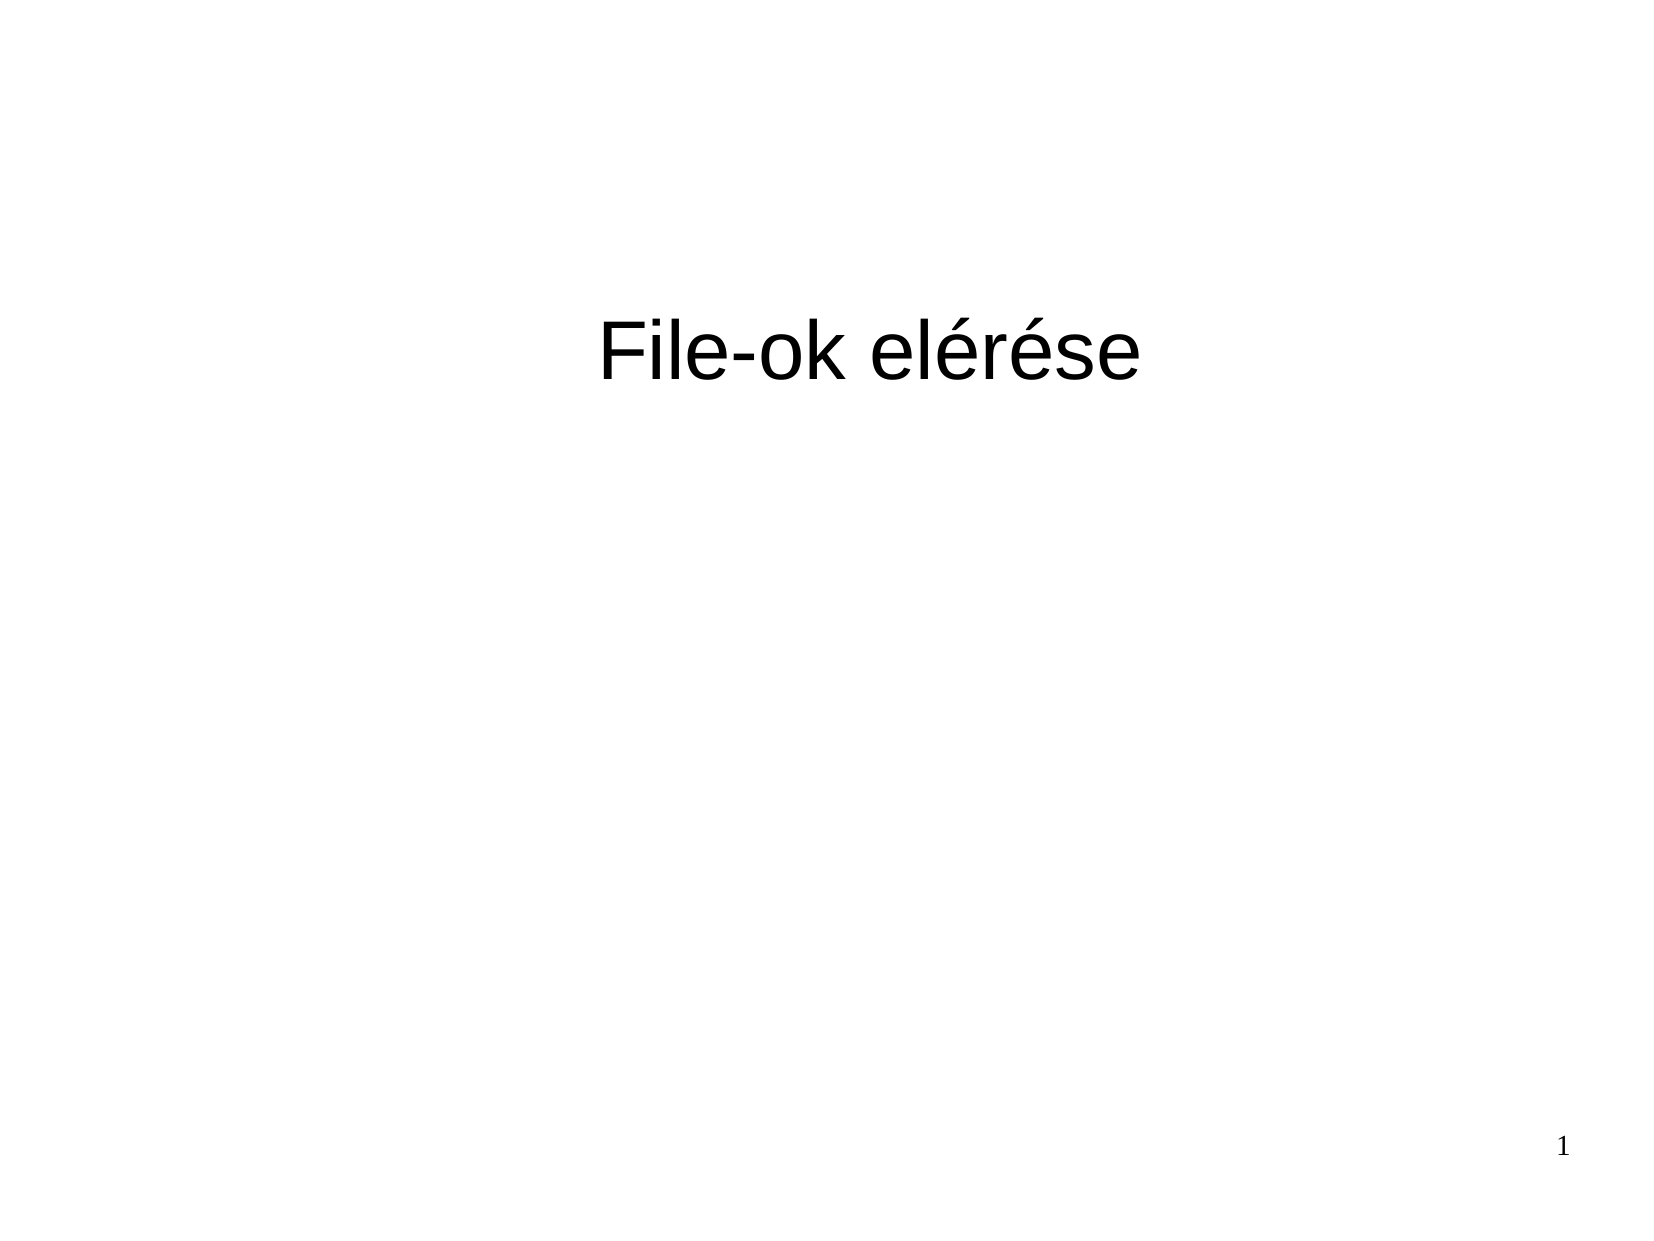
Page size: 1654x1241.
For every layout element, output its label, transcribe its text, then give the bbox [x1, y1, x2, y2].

title File-ok elérése [149, 242, 1556, 450]
